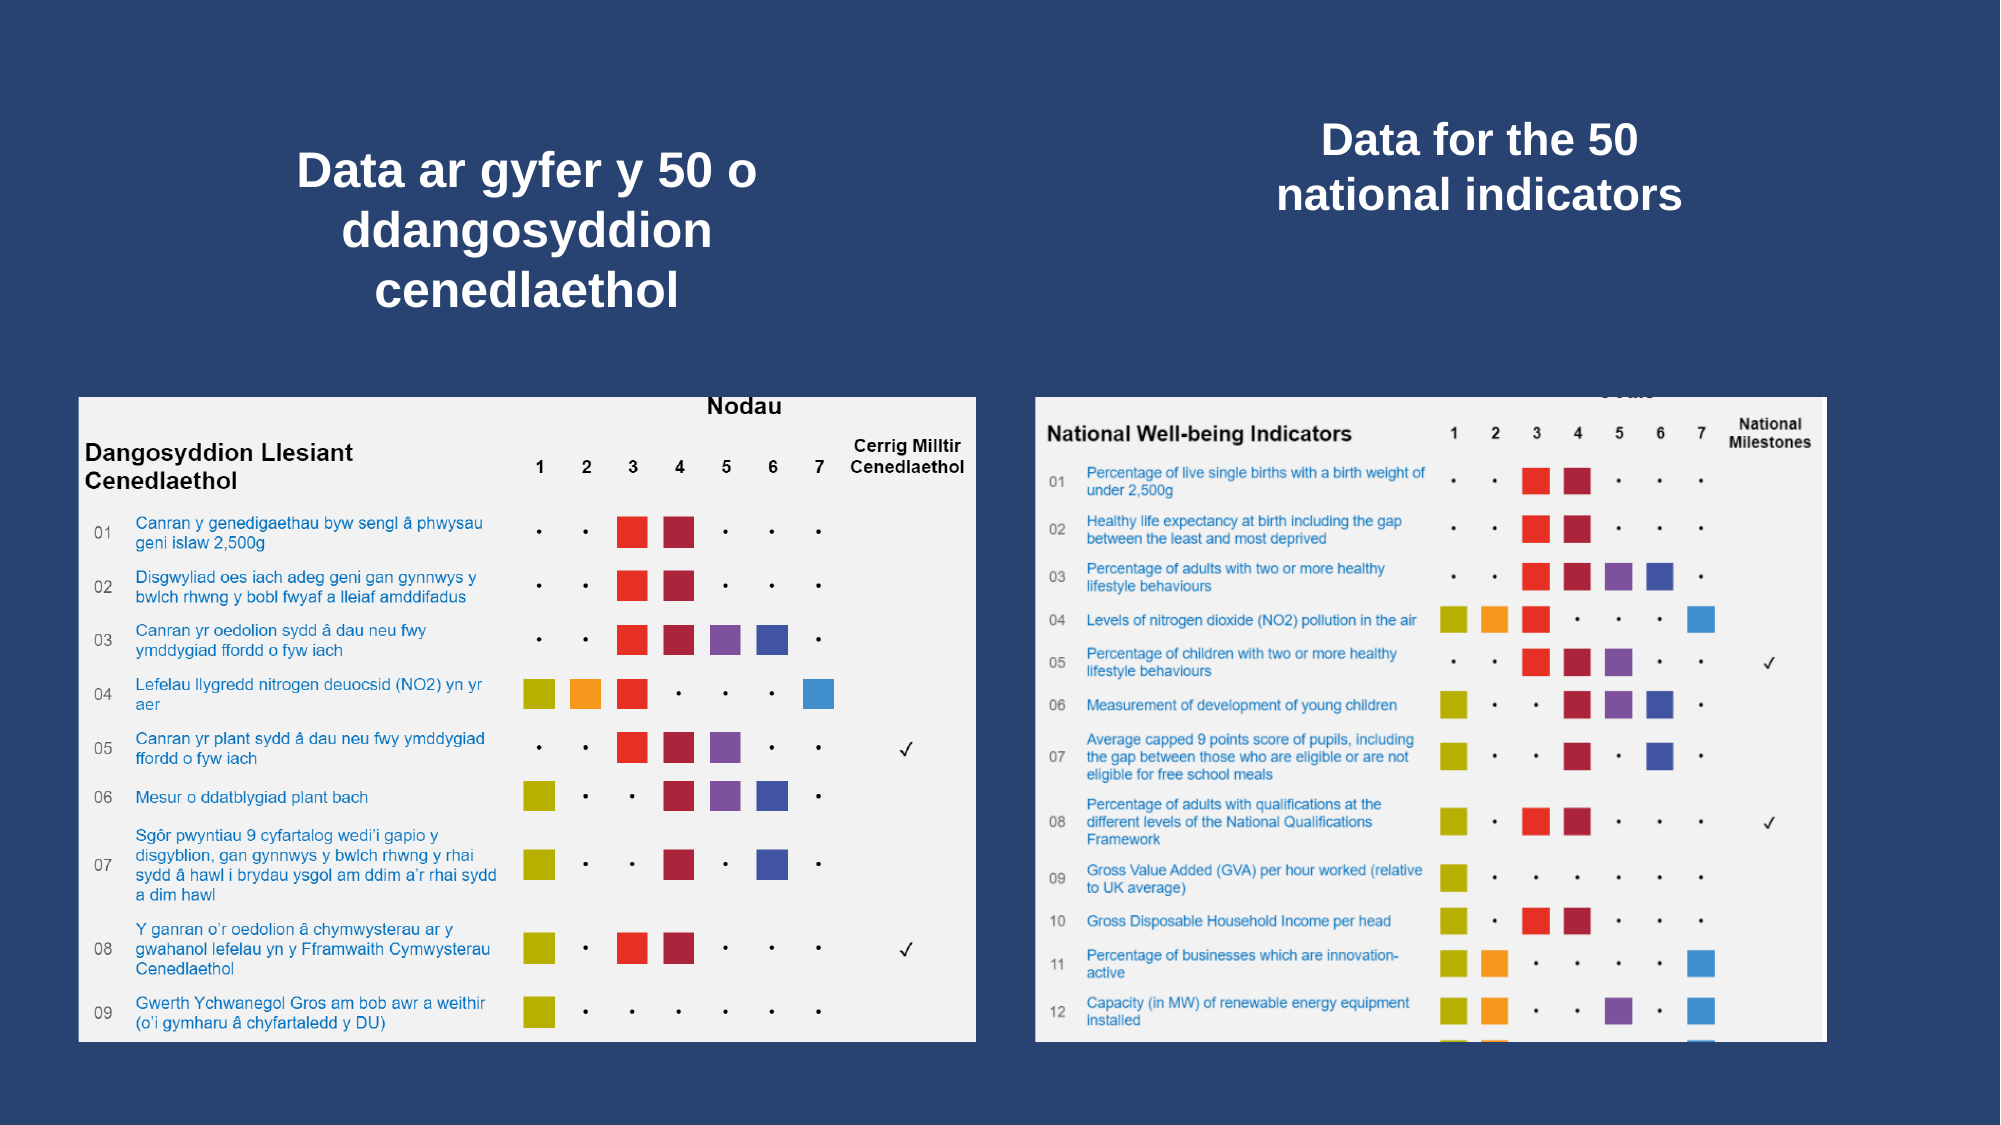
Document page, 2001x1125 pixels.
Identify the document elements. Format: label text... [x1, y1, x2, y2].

picture [78, 397, 976, 1042]
text_box Data ar gyfer y 50 o ddangosyddion cenedlaethol [225, 129, 830, 327]
text_box Data for the 50 national indicators [1224, 101, 1736, 229]
picture [1035, 397, 1827, 1042]
